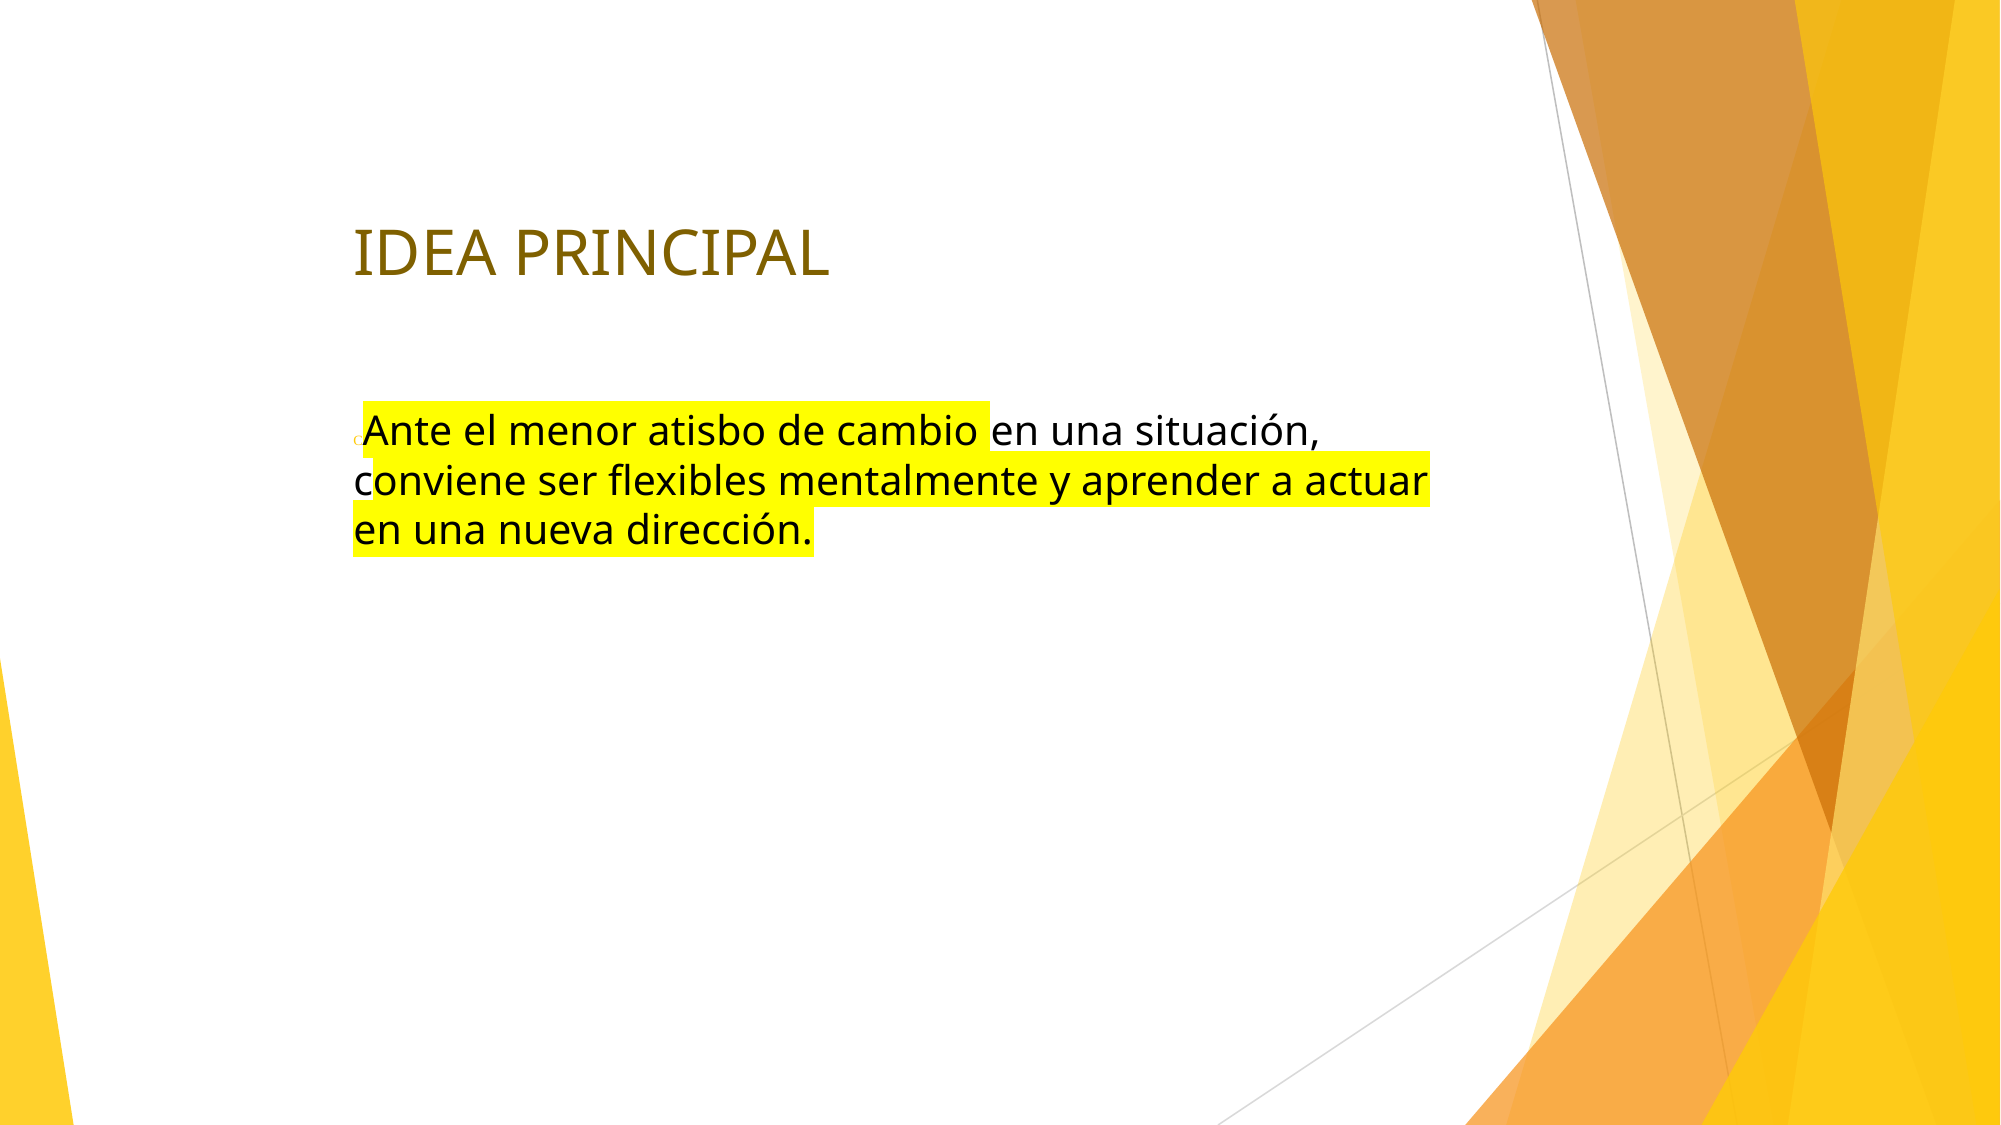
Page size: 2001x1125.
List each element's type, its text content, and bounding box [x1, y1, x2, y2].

title IDEA PRINCIPAL CAnte el menor atisbo de cambio en una situación, conviene ser flexibles mentalmente y aprender a actuar en una nueva dirección. [338, 204, 1451, 563]
